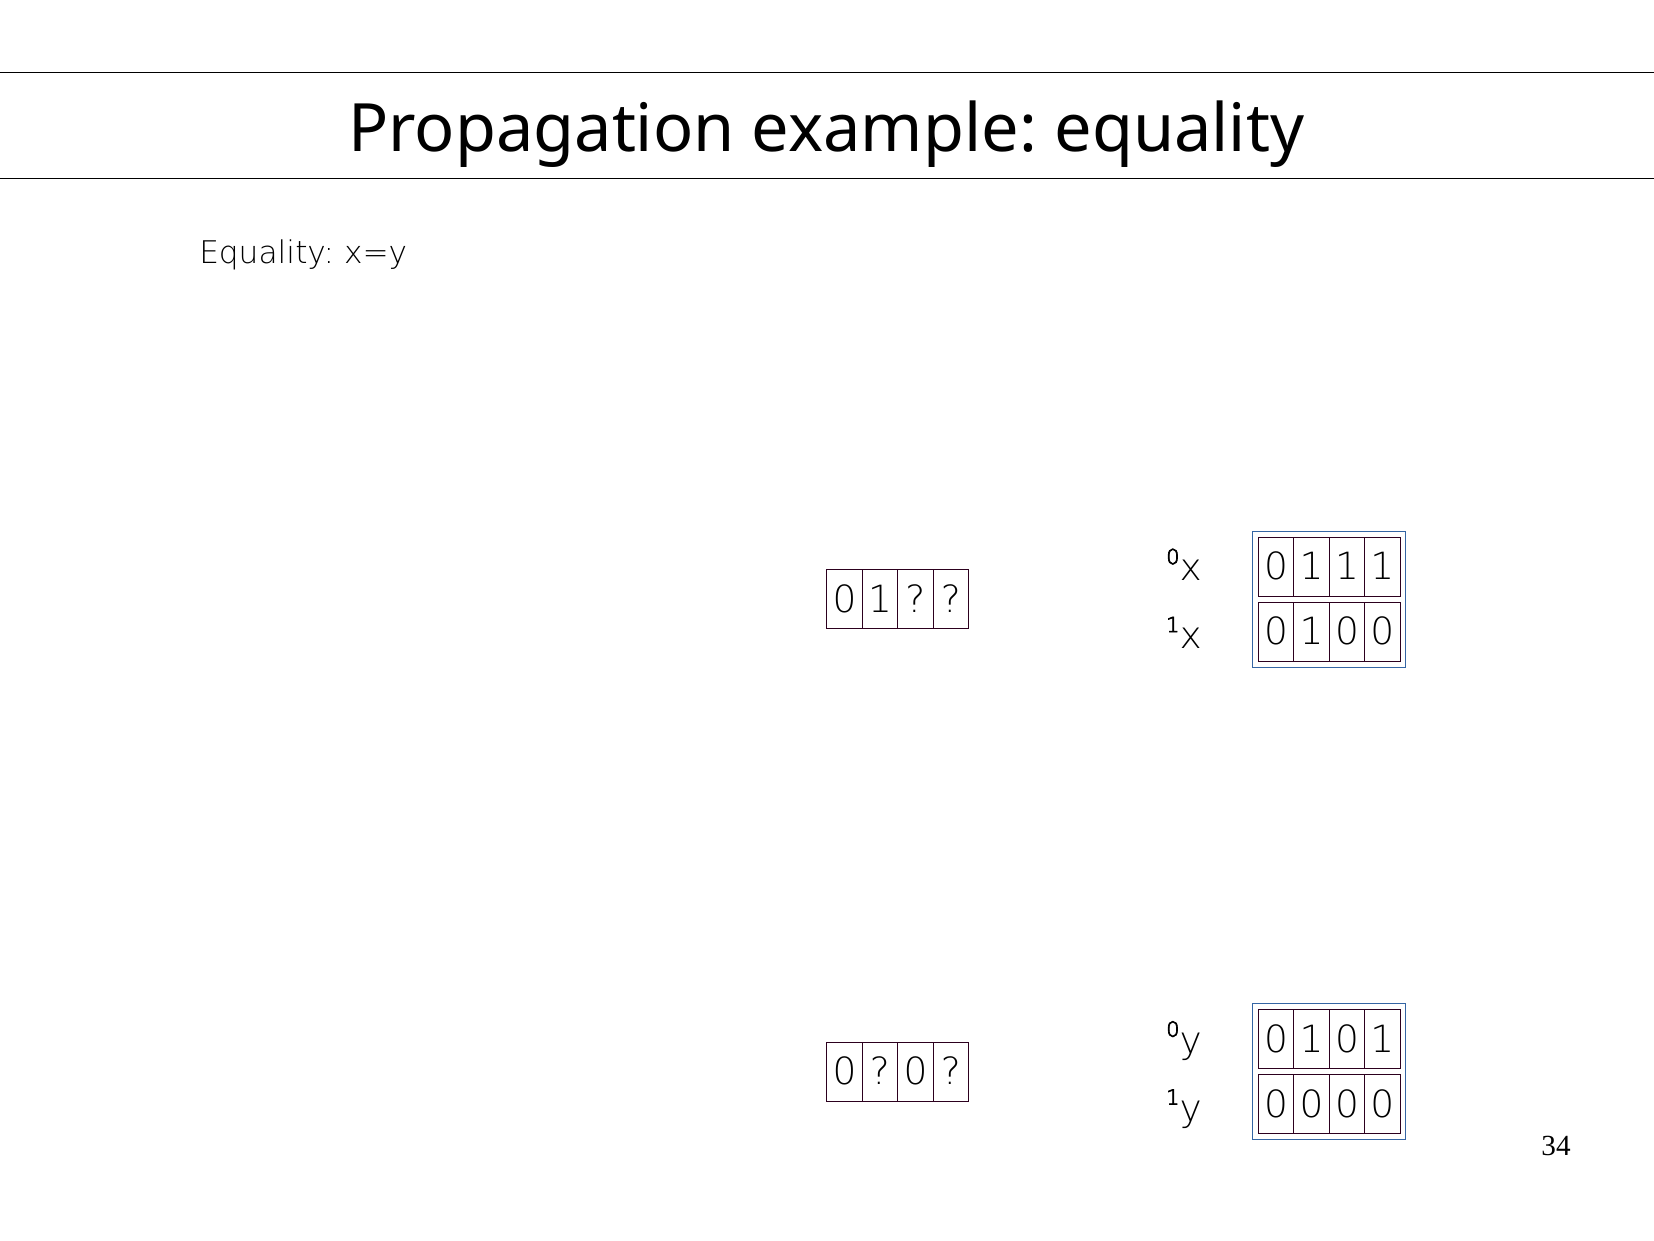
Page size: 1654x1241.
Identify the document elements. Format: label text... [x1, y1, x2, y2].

text_box ? [897, 569, 933, 629]
text_box 0 [826, 569, 862, 629]
text_box 0 [1258, 602, 1293, 662]
text_box ? [862, 1042, 897, 1102]
text_box 1 [1293, 537, 1329, 597]
text_box 0 [1258, 1009, 1293, 1069]
text_box 0 [1258, 1074, 1293, 1134]
text_box 1 [1293, 1009, 1329, 1069]
text_box 0 [1364, 1074, 1401, 1134]
text_box Propagation example: equality [0, 72, 1654, 166]
text_box ? [933, 1042, 969, 1102]
text_box 1 [1293, 602, 1329, 662]
text_box 1 [1364, 537, 1401, 597]
text_box 1 [862, 569, 897, 629]
text_box 0 [897, 1042, 933, 1102]
text_box Equality: x=y [199, 234, 508, 287]
text_box 1 [1364, 1009, 1401, 1069]
text_box 0y [1151, 1007, 1218, 1073]
text_box 0 [1329, 1074, 1364, 1134]
text_box 0 [1364, 602, 1401, 662]
text_box 0 [1329, 1009, 1364, 1069]
text_box 0 [1258, 537, 1293, 597]
text_box 0x [1151, 534, 1218, 600]
text_box 1 [1329, 537, 1364, 597]
text_box 1y [1151, 1075, 1218, 1141]
text_box 0 [1293, 1074, 1329, 1134]
text_box 0 [826, 1042, 862, 1102]
text_box 0 [1329, 602, 1364, 662]
text_box ? [933, 569, 969, 629]
text_box 1x [1151, 602, 1218, 668]
